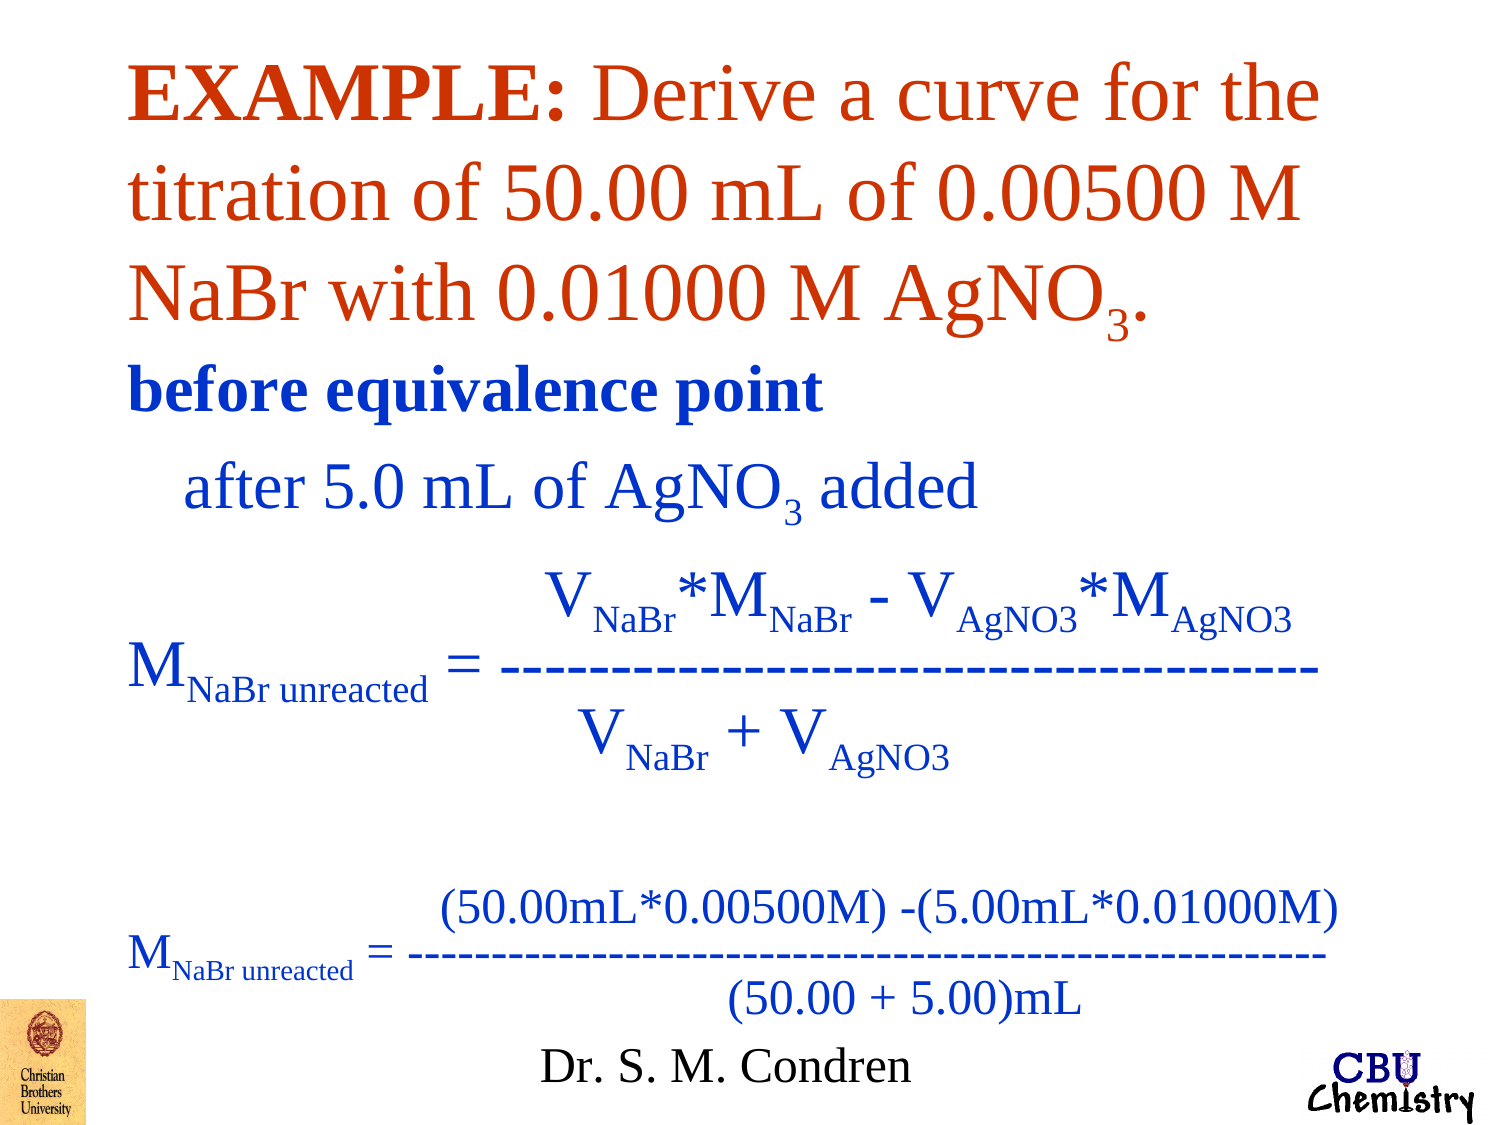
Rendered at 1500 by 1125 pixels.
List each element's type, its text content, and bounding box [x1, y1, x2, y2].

list before equivalence point after 5.0 mL of AgNO3 added VNaBr*MNaBr - VAgNO3*MAgNO3 MNaBr unreacted = ------------------------------------- VNaBr + VAgNO3 (50.00mL*0.00500M) -(5.00mL*0.01000M) MNaBr unreacted = ------------------------------------------------------- (50.00 + 5.00)mL [112, 337, 1388, 1030]
title EXAMPLE: Derive a curve for the titration of 50.00 mL of 0.00500 M NaBr with 0.01000 M AgNO3. [112, 29, 1388, 337]
